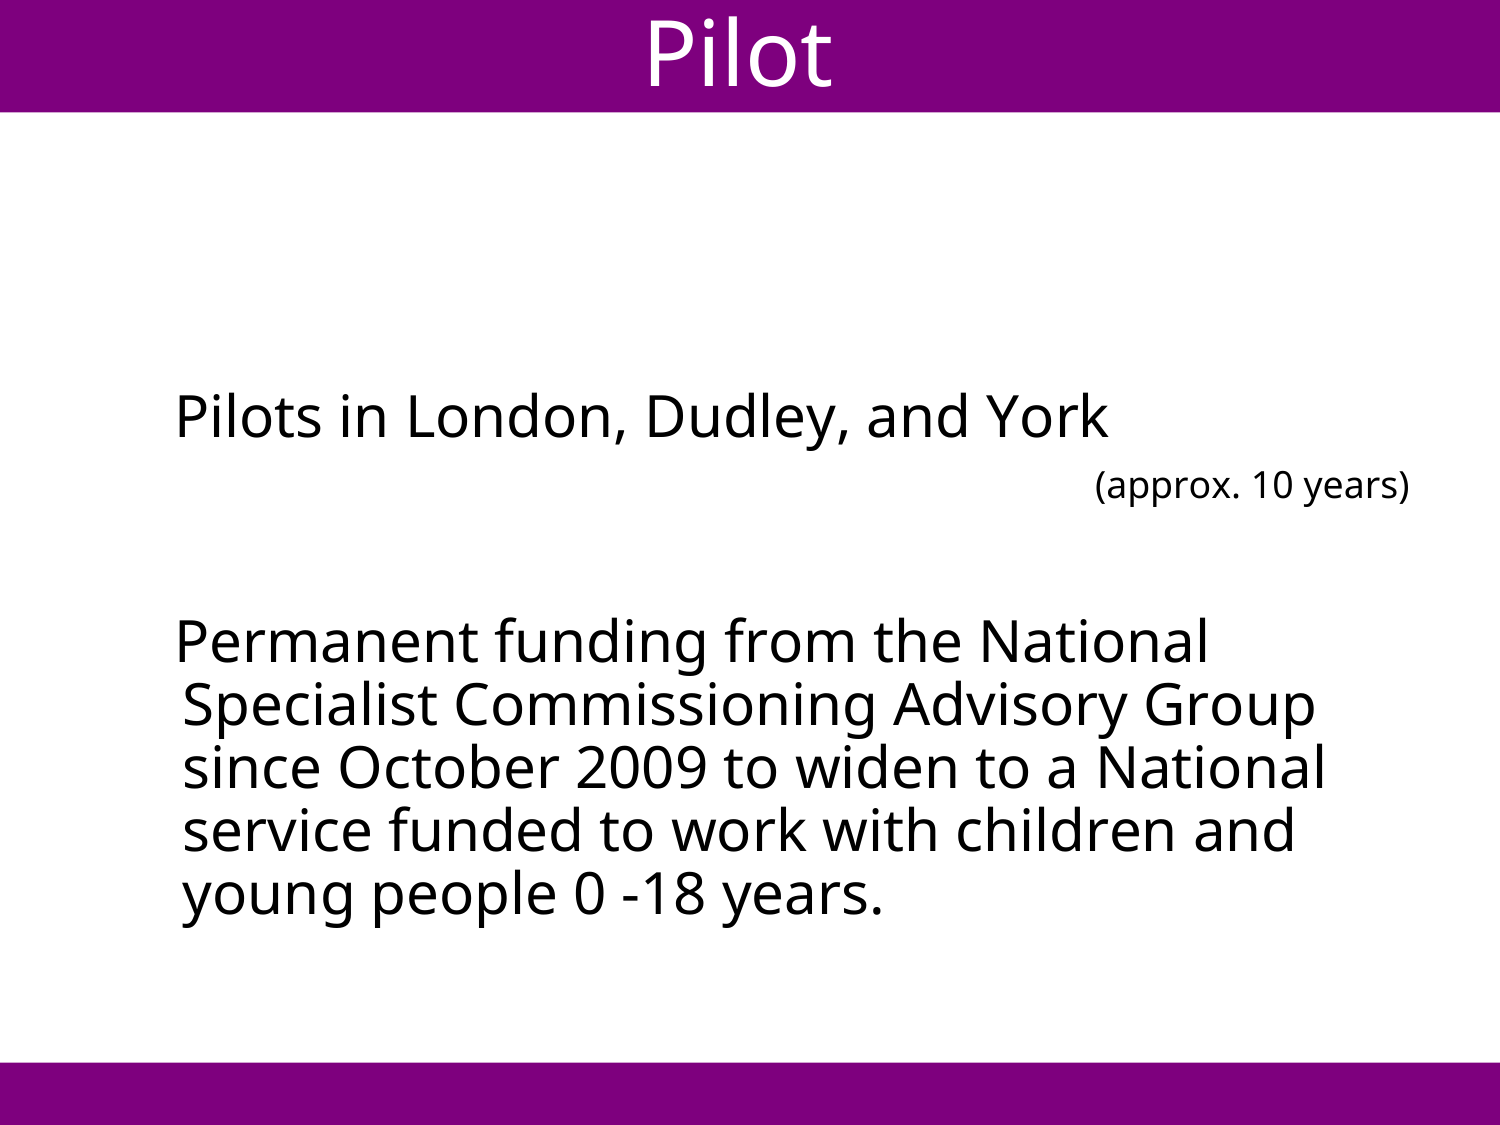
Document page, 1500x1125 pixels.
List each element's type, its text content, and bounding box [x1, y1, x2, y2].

text_box [0, 0, 1500, 113]
text_box Pilot [112, 0, 1388, 100]
text_box Pilots in London, Dudley, and York (approx. 10 years) Permanent funding from the National Specialist Commissioning Advisory Group since October 2009 to widen to a National service funded to work with children and young people 0 -18 years. [112, 219, 1425, 904]
text_box [0, 1062, 1500, 1125]
